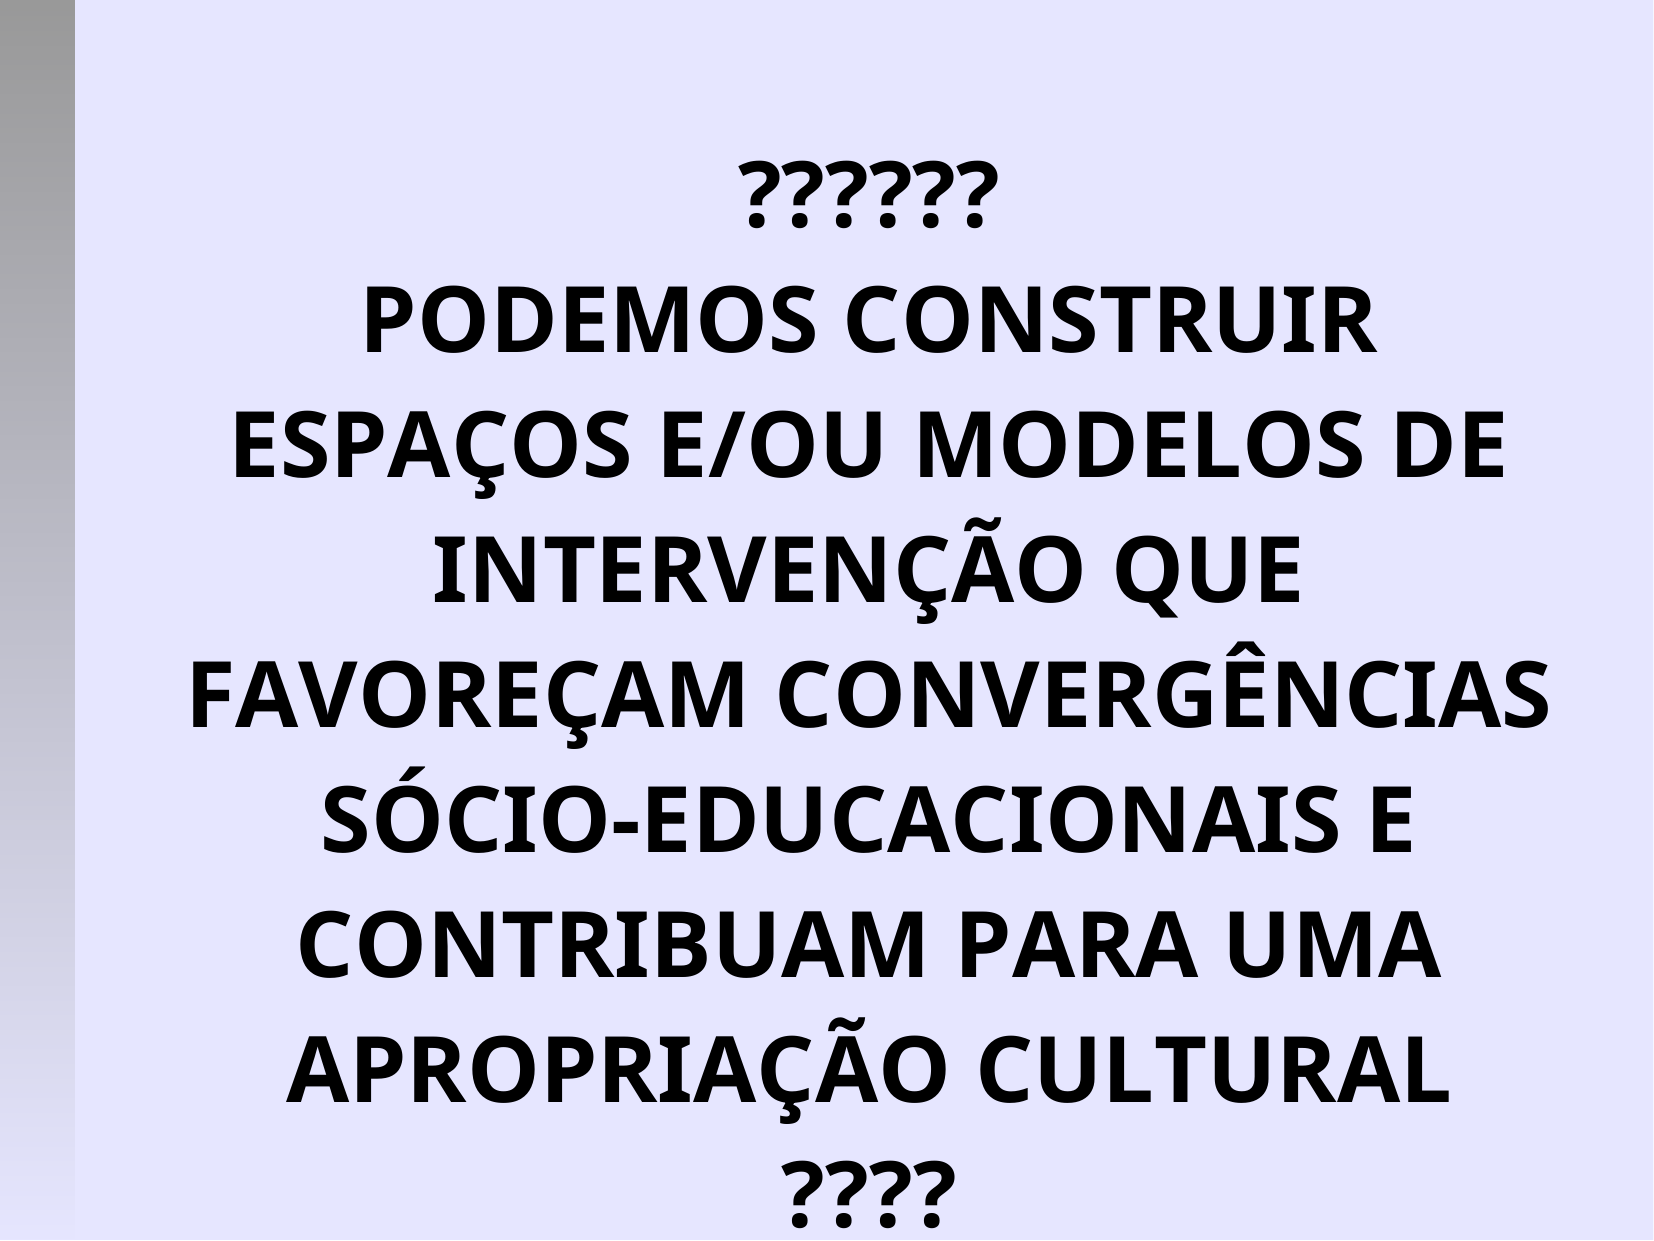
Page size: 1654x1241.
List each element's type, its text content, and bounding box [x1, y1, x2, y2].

text_box ?????? PODEMOS CONSTRUIR ESPAÇOS E/OU MODELOS DE INTERVENÇÃO QUE FAVOREÇAM CONVERGÊNCIAS SÓCIO-EDUCACIONAIS E CONTRIBUAM PARA UMA APROPRIAÇÃO CULTURAL ???? [144, 121, 1595, 1207]
